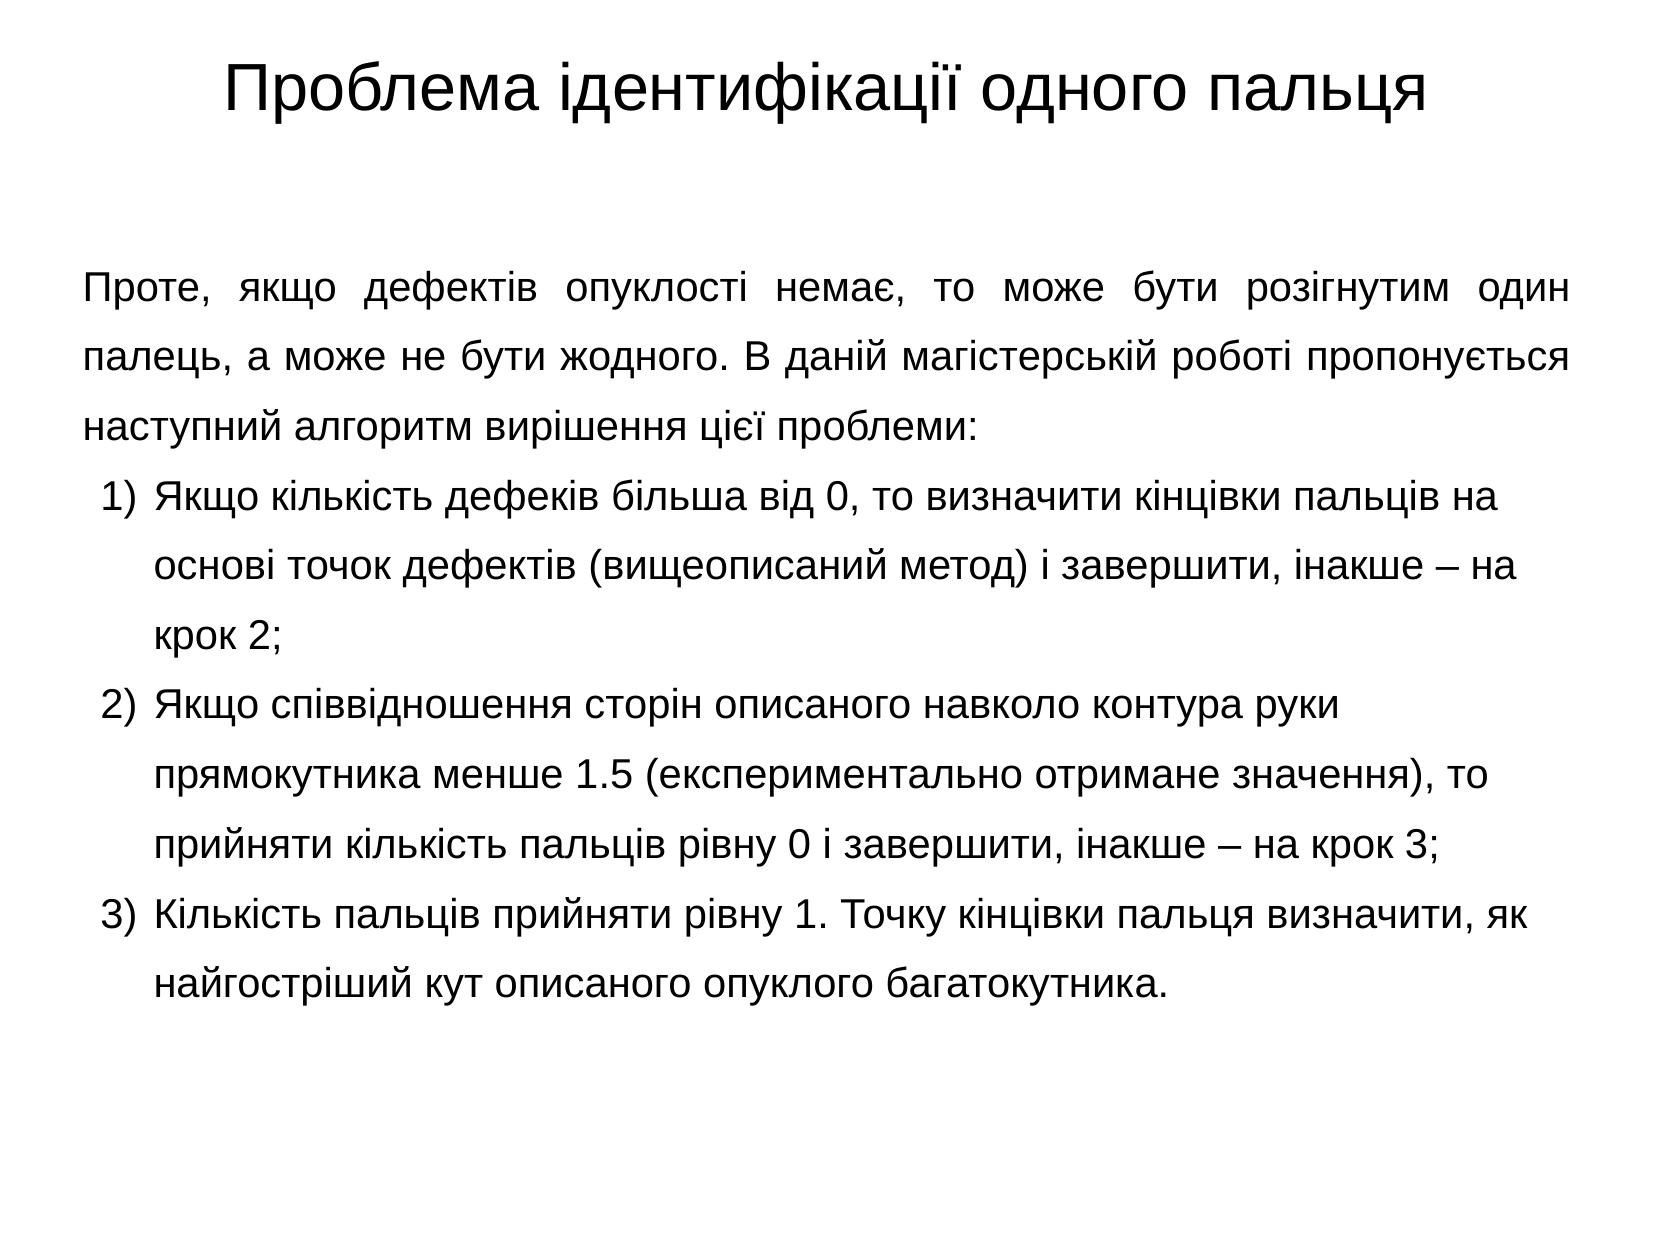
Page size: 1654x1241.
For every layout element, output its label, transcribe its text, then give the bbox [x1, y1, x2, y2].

list Проте, якщо дефектів опуклості немає, то може бути розігнутим один палець, а може не бути жодного. В даній магістерській роботі пропонується наступний алгоритм вирішення цієї проблеми: Якщо кількість дефеків більша від 0, то визначити кінцівки пальців на основі точок дефектів (вищеописаний метод) і завершити, інакше – на крок 2; Якщо співвідношення сторін описаного навколо контура руки прямокутника менше 1.5 (експериментально отримане значення), то прийняти кількість пальців рівну 0 і завершити, інакше – на крок 3; Кількість пальців прийняти рівну 1. Точку кінцівки пальця визначити, як найгостріший кут описаного опуклого багатокутника. [82, 240, 1571, 1036]
title Проблема ідентифікації одного пальця [82, 49, 1571, 240]
